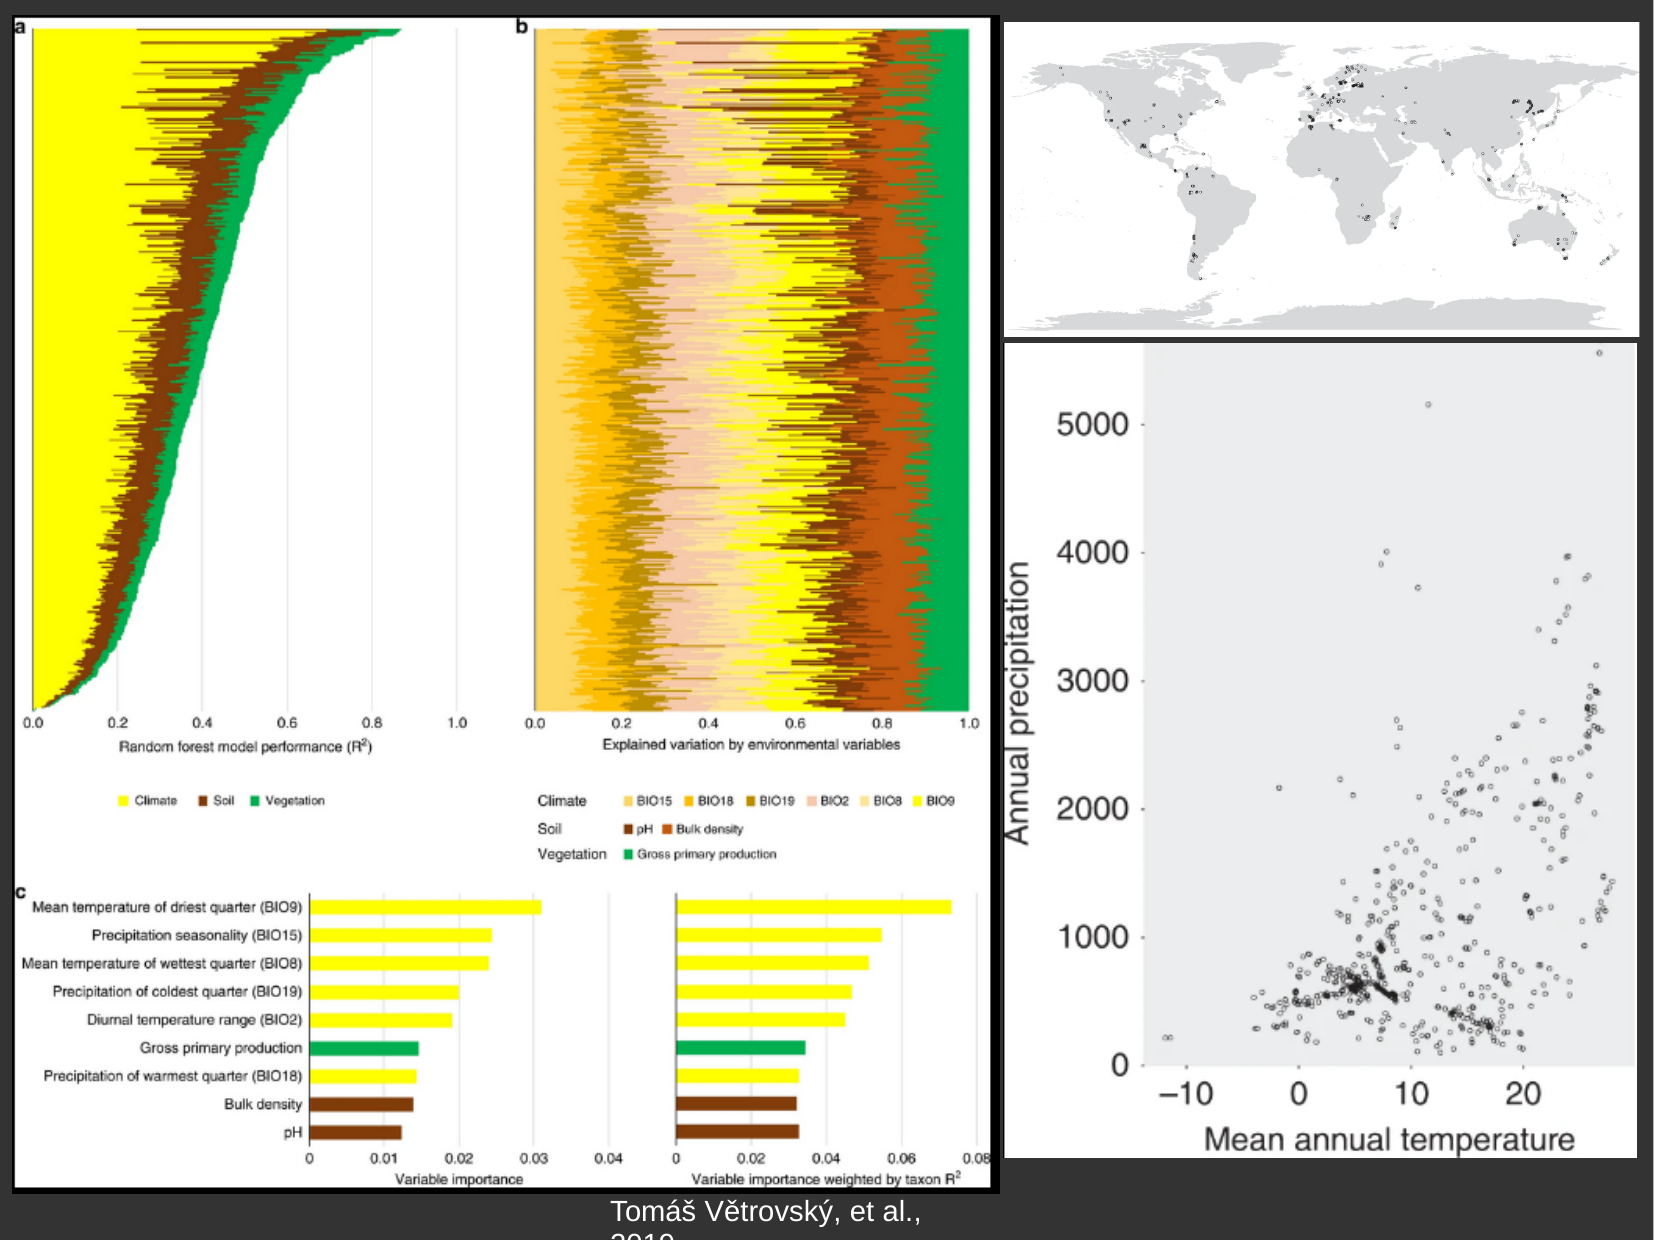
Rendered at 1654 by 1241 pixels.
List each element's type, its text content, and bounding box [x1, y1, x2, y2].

picture [1004, 22, 1640, 337]
text_box Tomáš Větrovský, et al., 2019 [595, 1187, 1007, 1241]
picture [12, 15, 1000, 1194]
picture [1003, 343, 1637, 1159]
